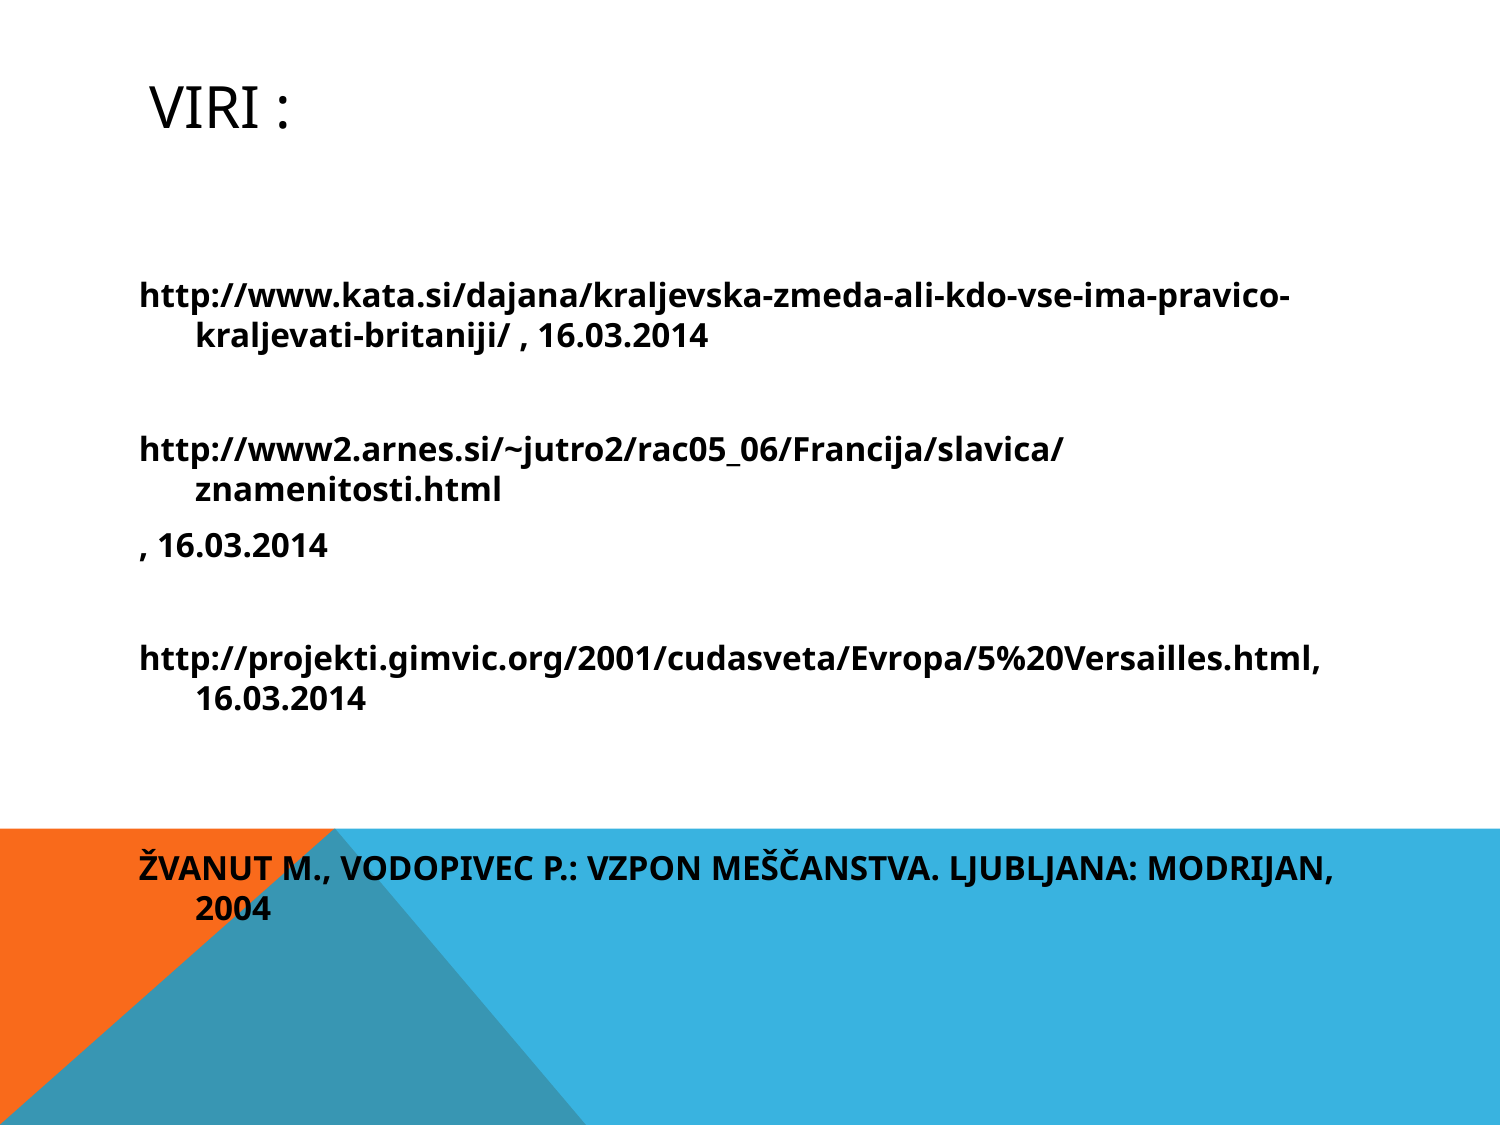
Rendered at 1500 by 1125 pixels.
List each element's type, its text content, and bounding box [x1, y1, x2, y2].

title VIRI : [134, 59, 1369, 150]
list http://www.kata.si/dajana/kraljevska-zmeda-ali-kdo-vse-ima-pravico-kraljevati-britaniji/ , 16.03.2014 http://www2.arnes.si/~jutro2/rac05_06/Francija/slavica/znamenitosti.html , 16.03.2014 http://projekti.gimvic.org/2001/cudasveta/Evropa/5%20Versailles.html, 16.03.2014 ŽVANUT M., VODOPIVEC P.: VZPON MEŠČANSTVA. LJUBLJANA: MODRIJAN, 2004 [123, 267, 1358, 1028]
